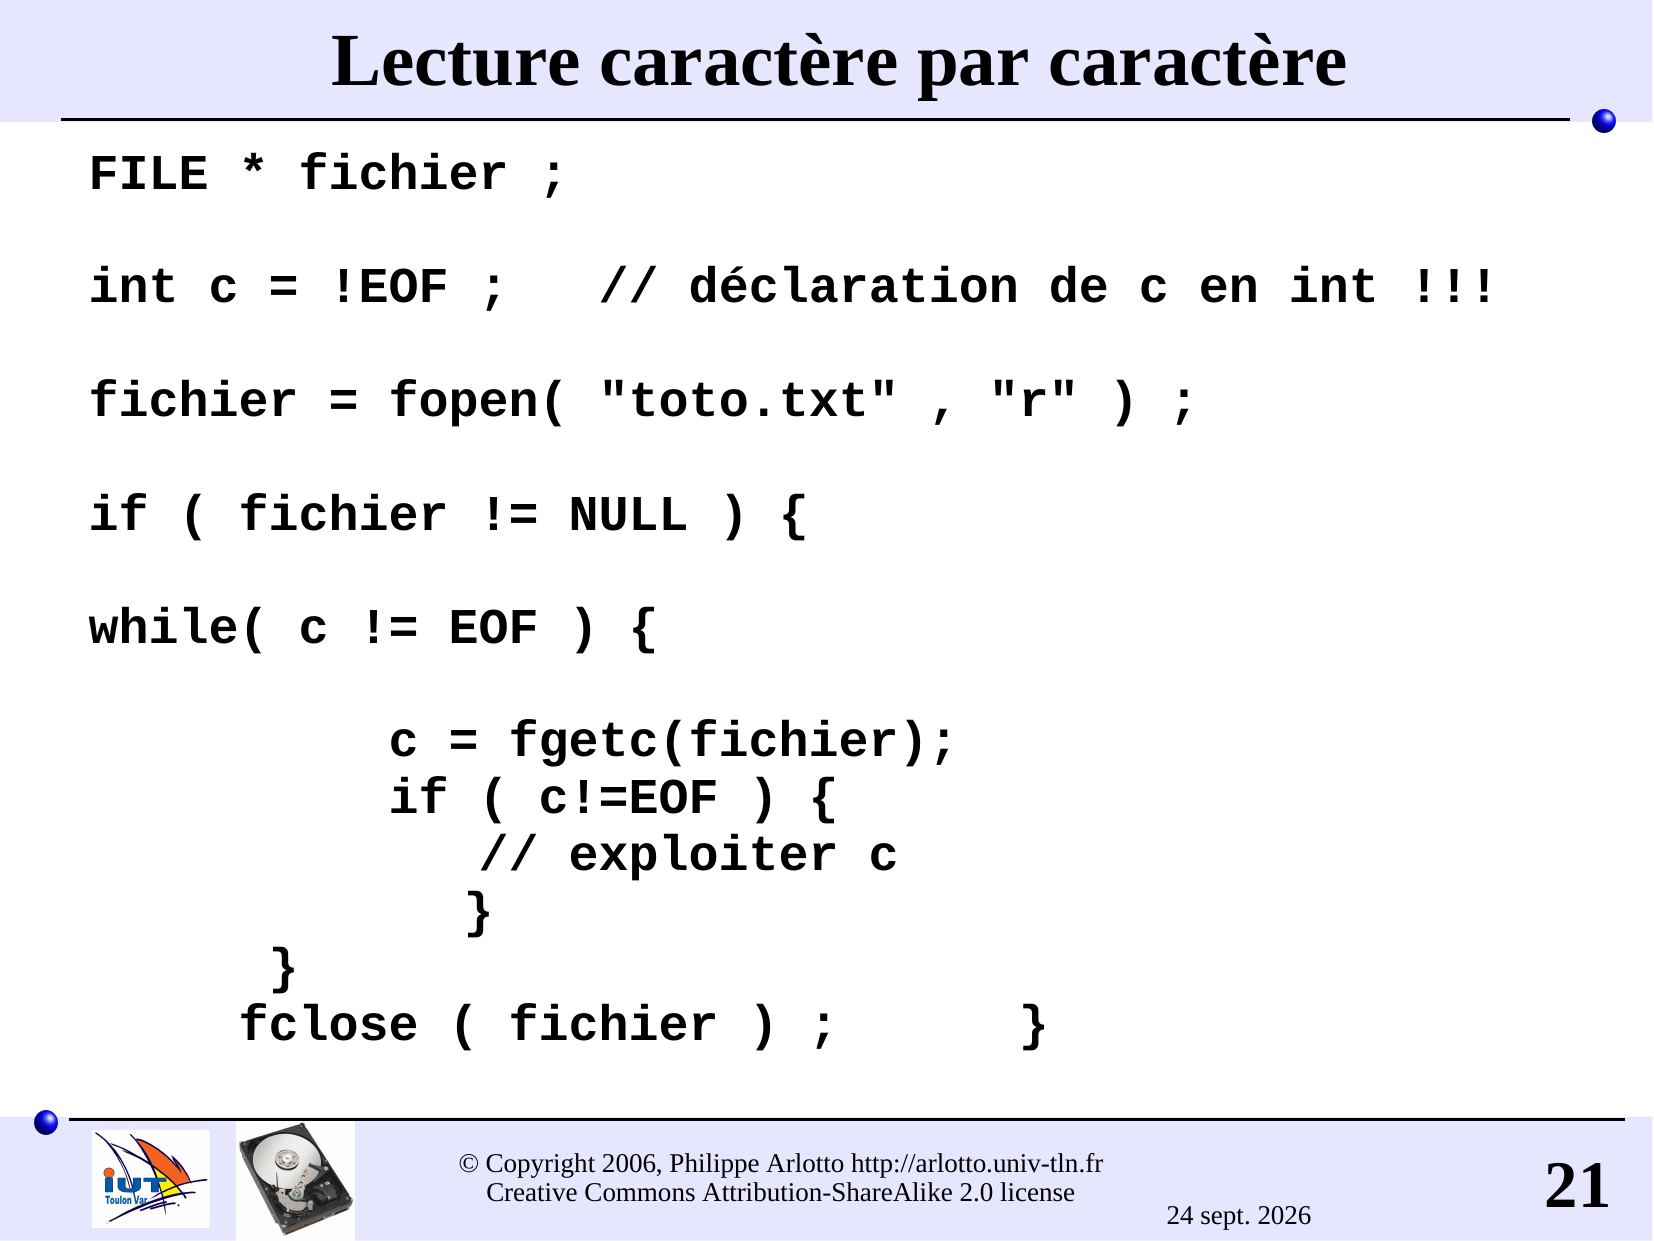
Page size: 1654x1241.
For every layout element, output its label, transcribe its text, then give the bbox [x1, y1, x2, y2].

picture [236, 1121, 355, 1241]
title Lecture caractère par caractère [95, 11, 1585, 110]
text_box FILE * fichier ; int c = !EOF ; // déclaration de c en int !!! fichier = fopen( "toto.txt" , "r" ) ; if ( fichier != NULL ) { while( c != EOF ) { c = fgetc(fichier); if ( c!=EOF ) { // exploiter c } } fclose ( fichier ) ; } [88, 147, 1595, 1113]
